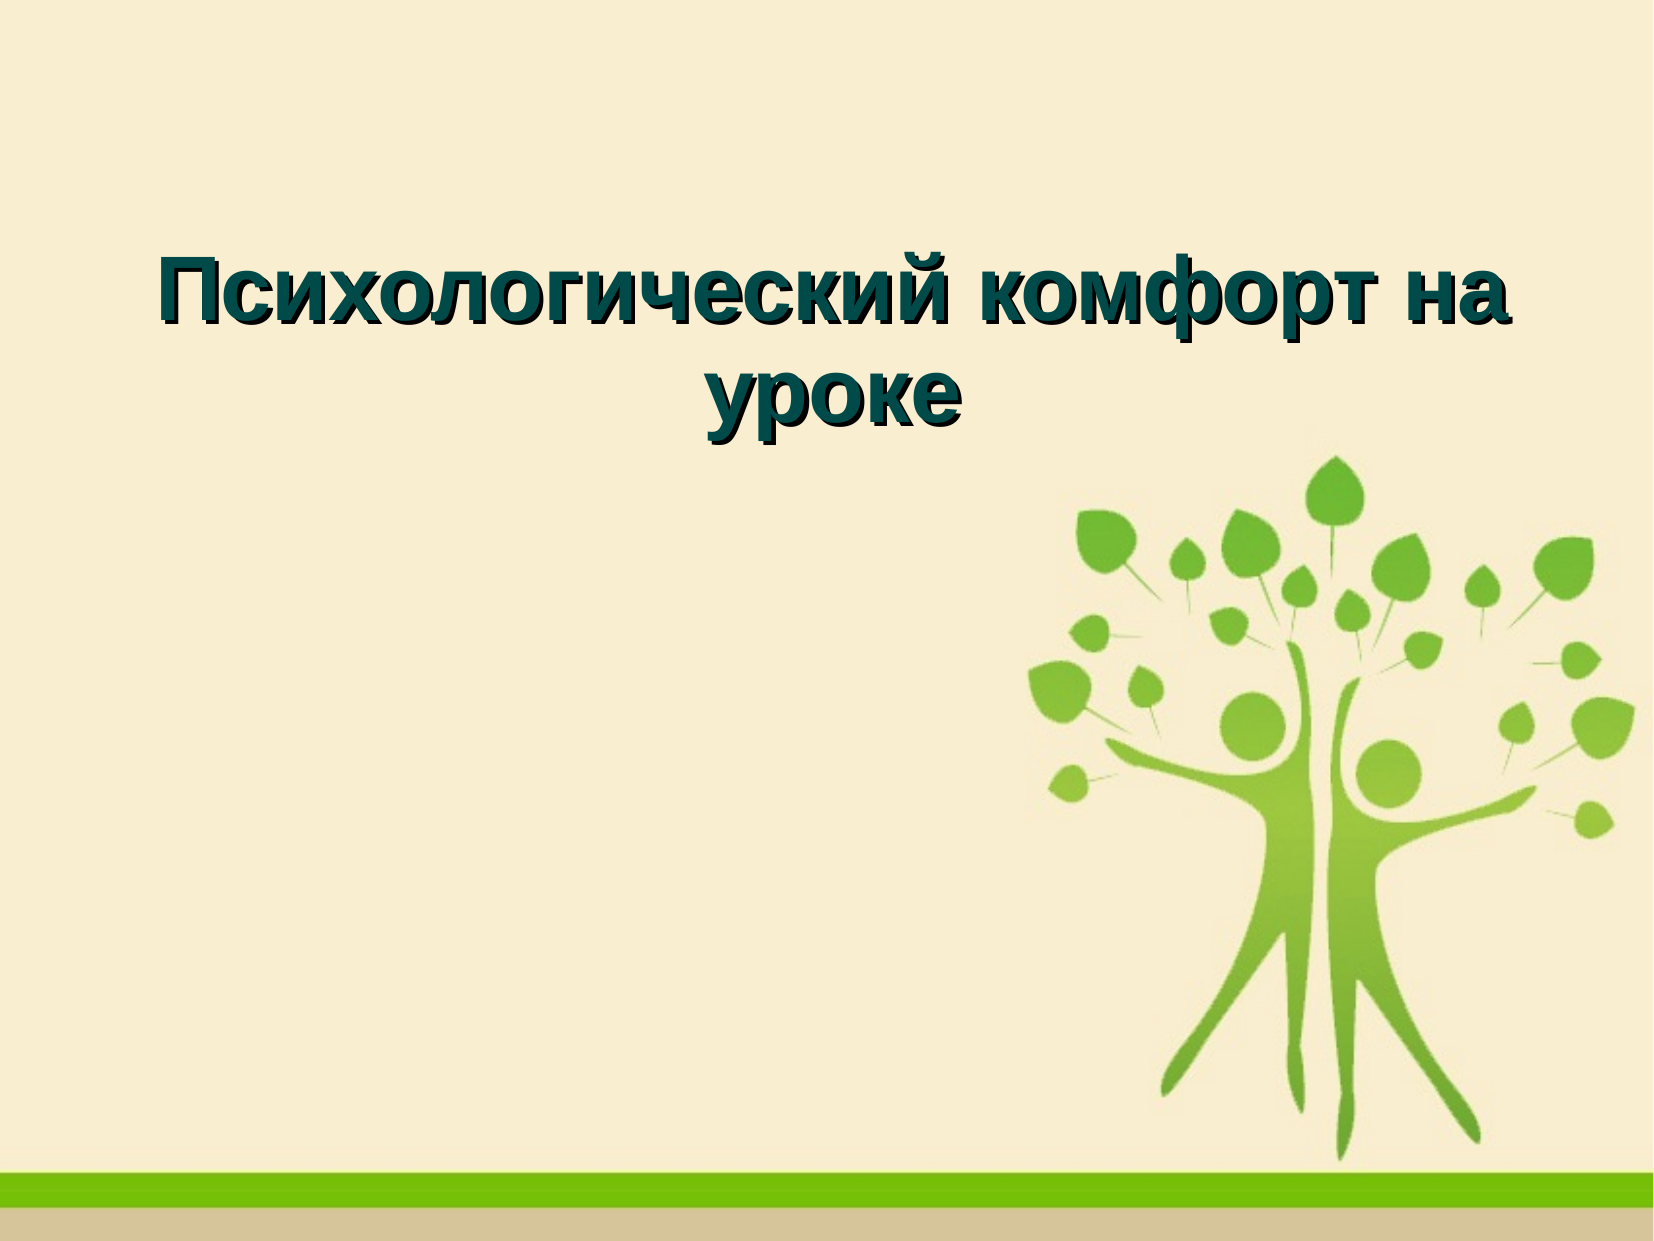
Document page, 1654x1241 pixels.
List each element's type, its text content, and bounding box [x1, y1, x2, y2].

title Психологический комфорт на уроке [88, 236, 1577, 444]
picture [0, 0, 1654, 1241]
